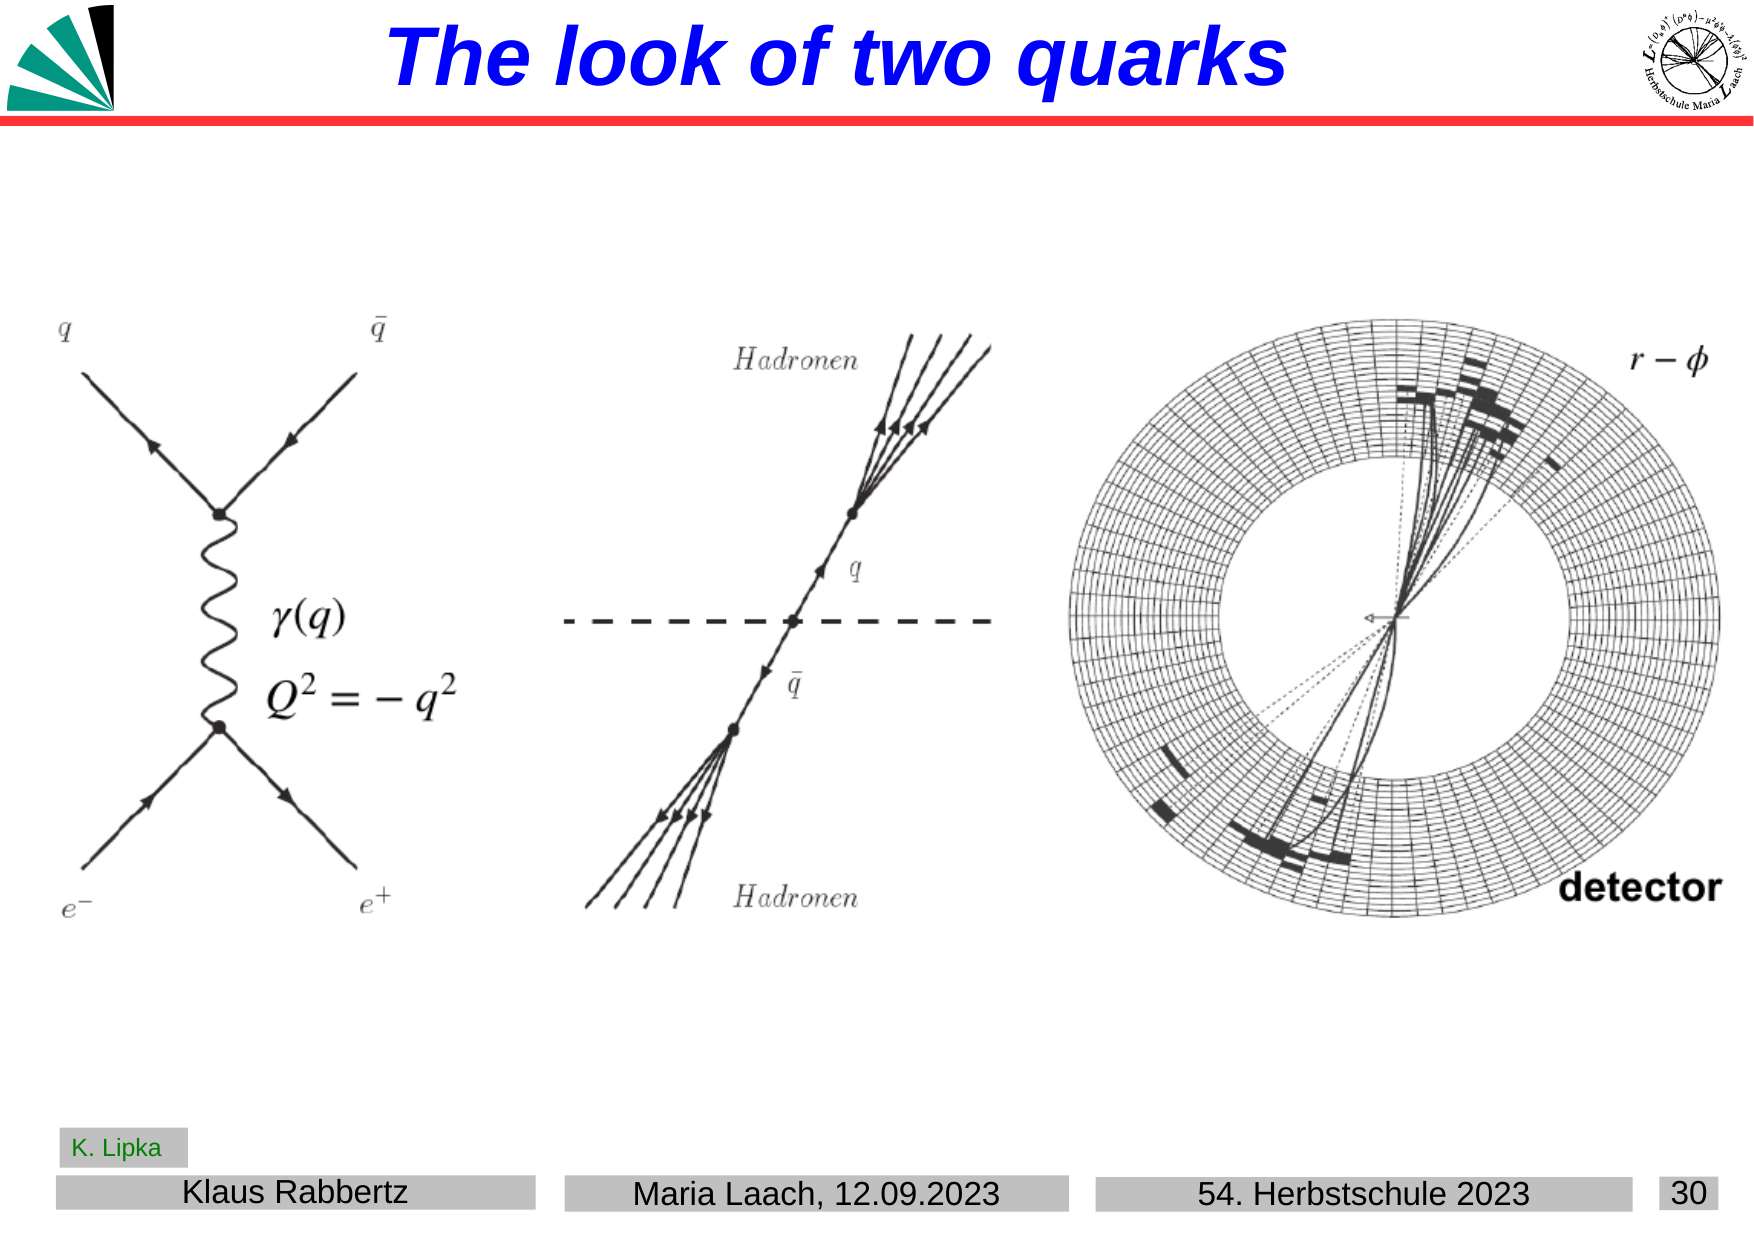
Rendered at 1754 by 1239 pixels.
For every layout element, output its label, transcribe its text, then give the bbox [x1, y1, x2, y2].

picture [19, 301, 1745, 941]
text_box K. Lipka [59, 1127, 188, 1168]
title The look of two quarks [129, 0, 1545, 114]
picture [1643, 10, 1747, 110]
picture [7, 5, 114, 112]
